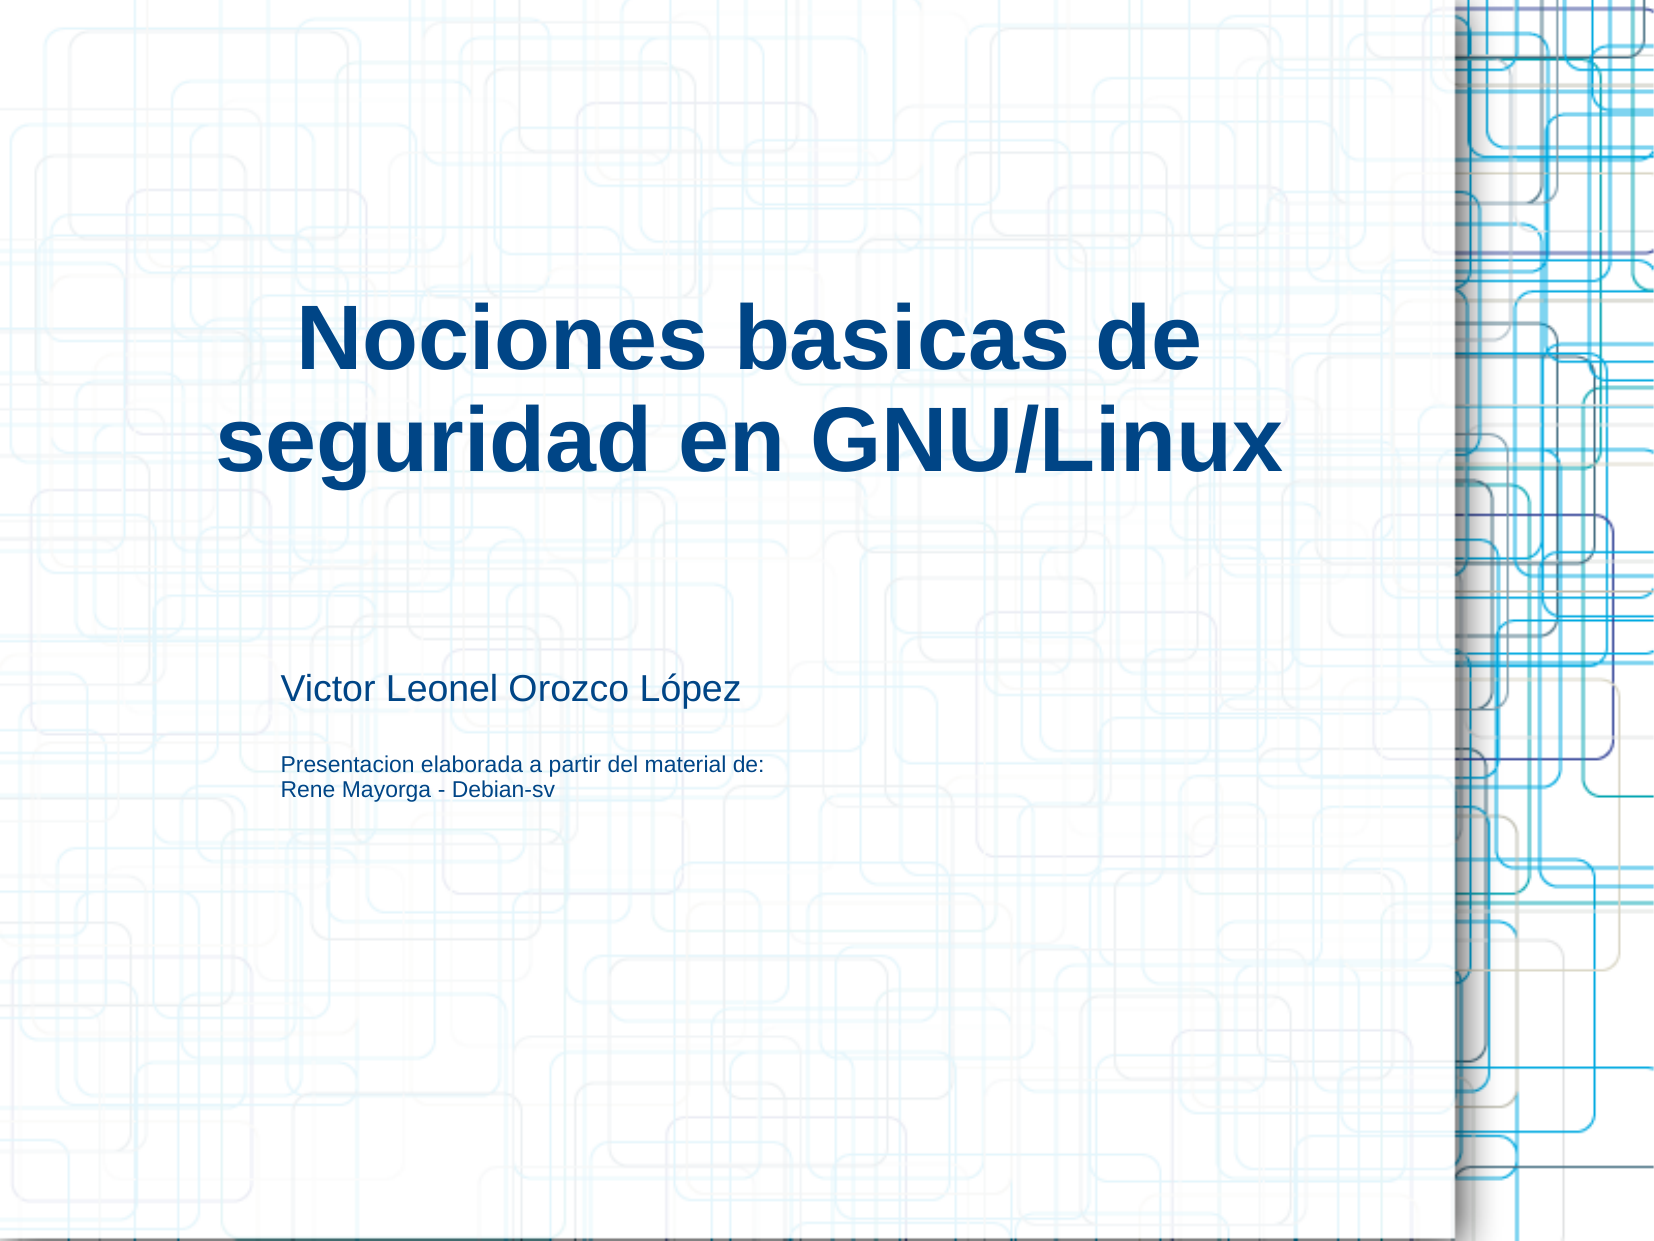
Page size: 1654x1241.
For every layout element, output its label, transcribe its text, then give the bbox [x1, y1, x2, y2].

title Nociones basicas de seguridad en GNU/Linux [112, 286, 1388, 492]
picture [0, 0, 1654, 1241]
text_box Victor Leonel Orozco López Presentacion elaborada a partir del material de: Rene Mayorga - Debian-sv [265, 660, 1316, 949]
